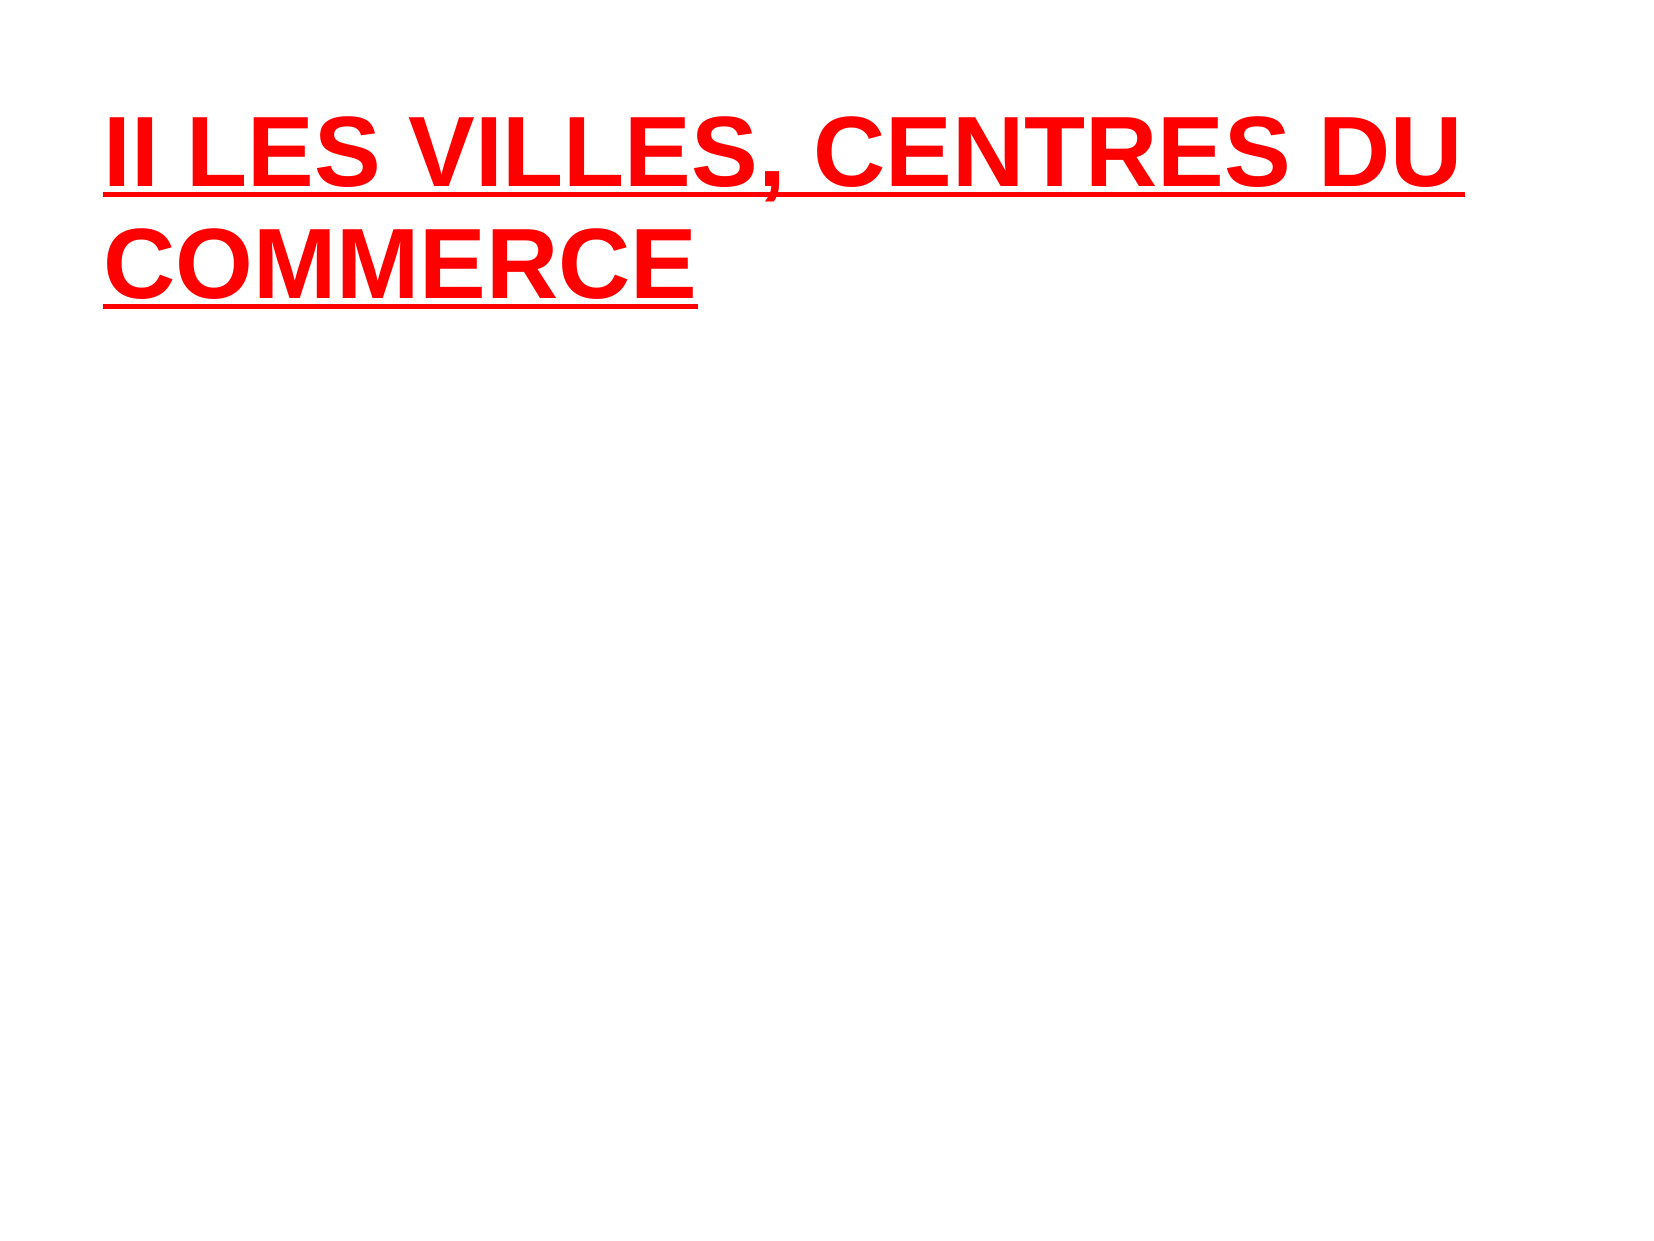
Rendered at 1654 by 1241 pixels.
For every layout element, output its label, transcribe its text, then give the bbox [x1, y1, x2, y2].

text_box II LES VILLES, CENTRES DU COMMERCE [88, 88, 1565, 532]
